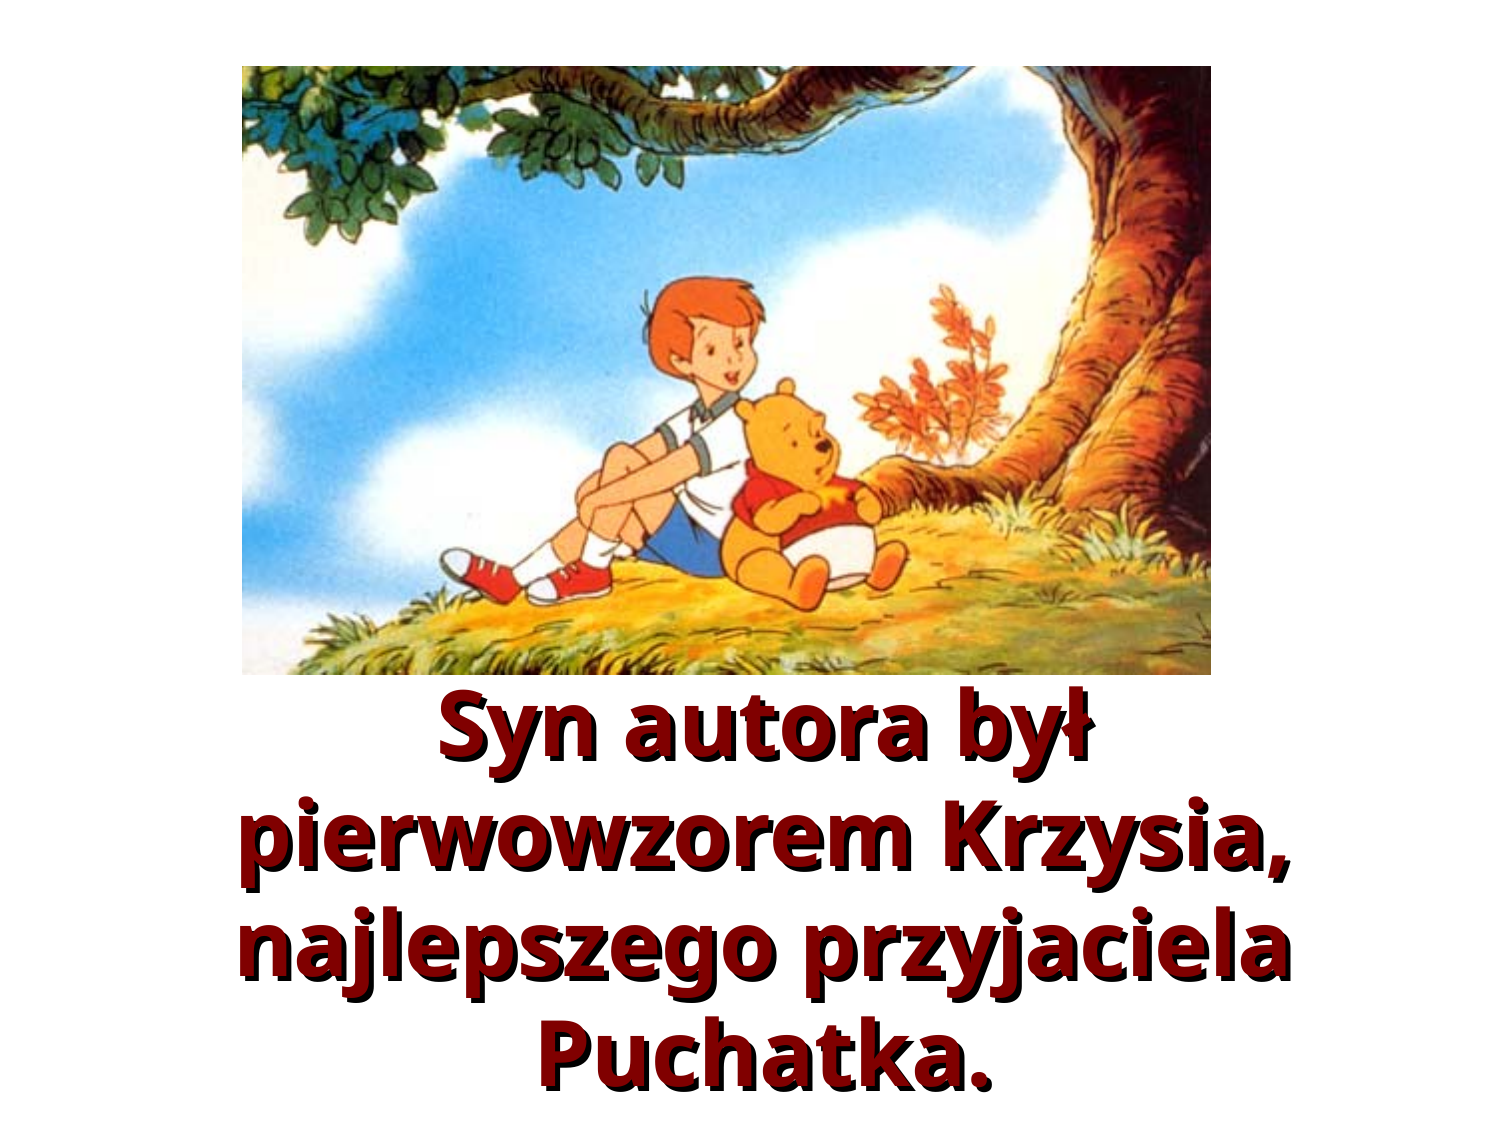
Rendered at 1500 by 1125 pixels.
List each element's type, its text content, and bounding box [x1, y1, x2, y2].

title Syn autora był pierwowzorem Krzysia, najlepszego przyjaciela Puchatka. [88, 656, 1439, 1047]
picture [242, 66, 1211, 675]
